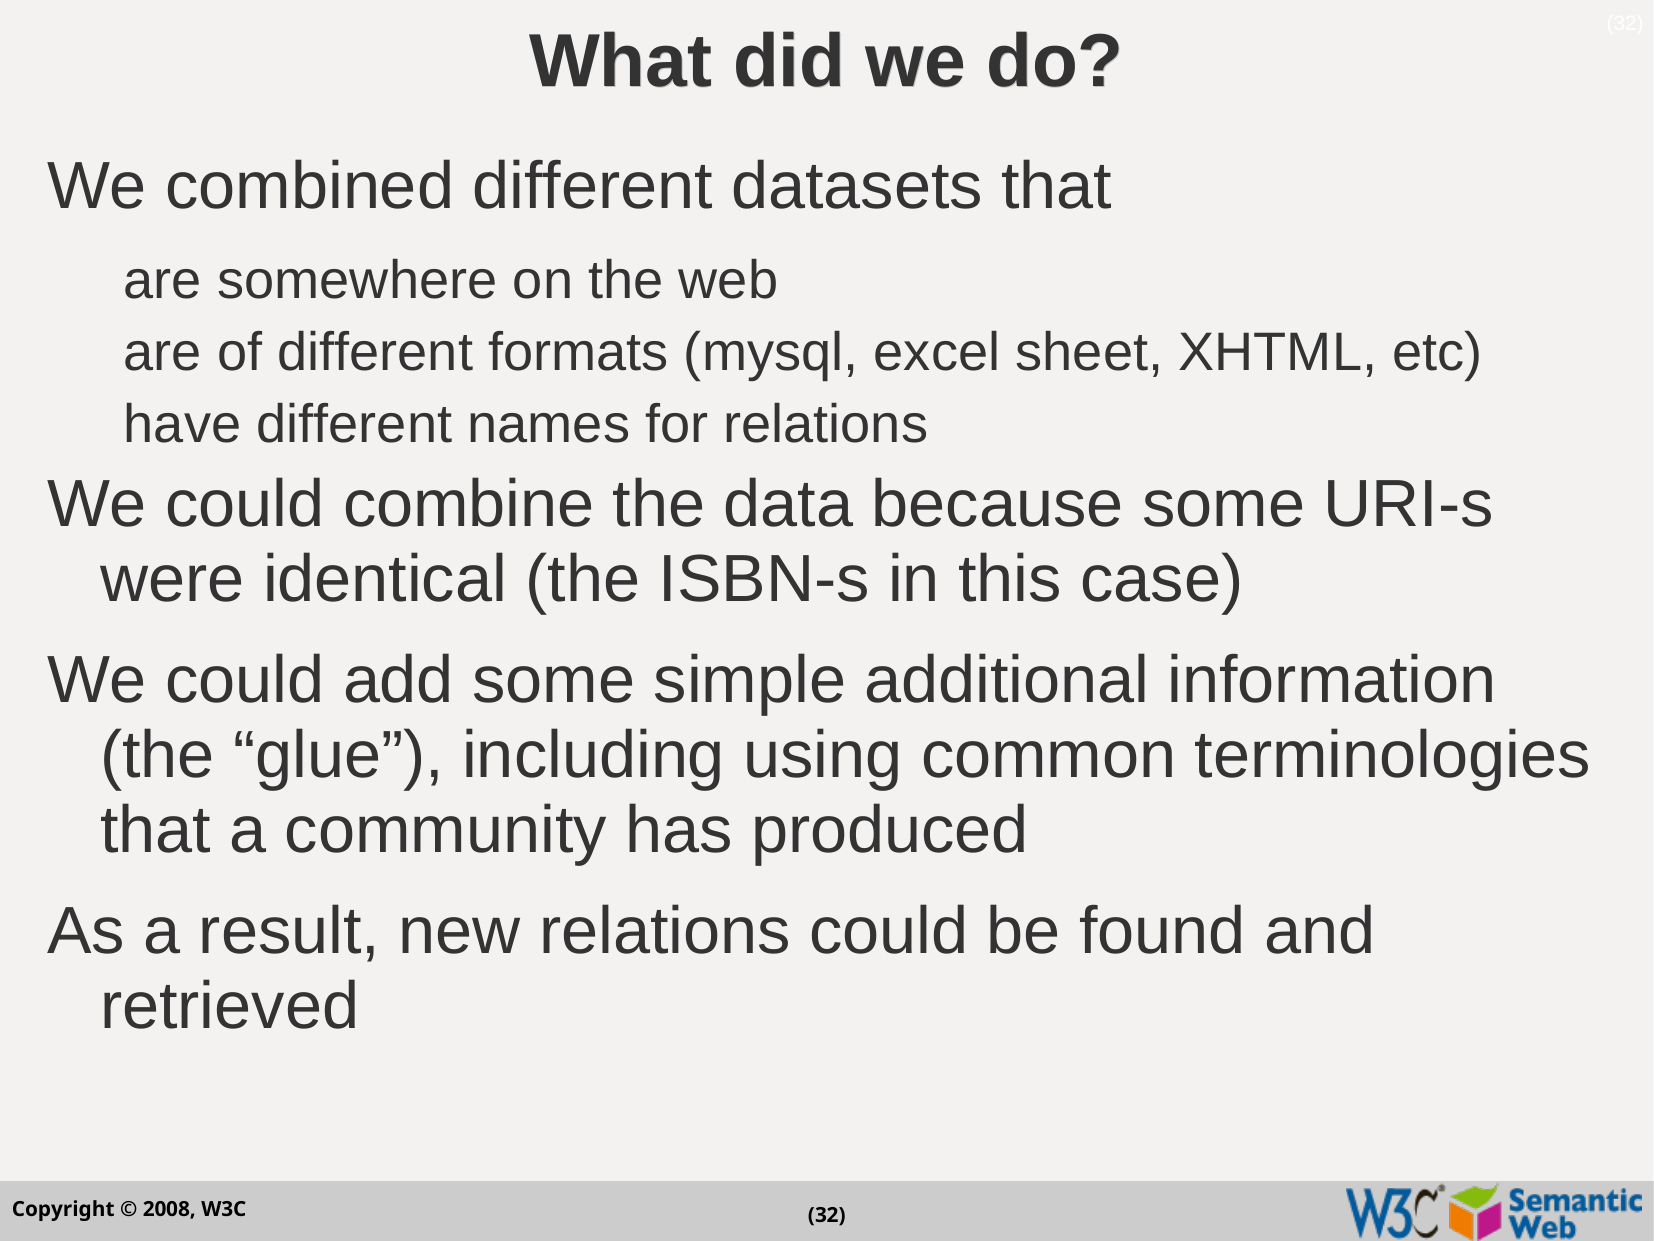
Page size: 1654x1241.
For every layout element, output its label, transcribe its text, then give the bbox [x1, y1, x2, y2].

title What did we do? [0, 0, 1654, 119]
picture [1346, 1181, 1642, 1241]
list We combined different datasets that are somewhere on the web are of different formats (mysql, excel sheet, XHTML, etc) have different names for relations We could combine the data because some URI-s were identical (the ISBN-s in this case) We could add some simple additional information (the “glue”), including using common terminologies that a community has produced As a result, new relations could be found and retrieved [29, 147, 1624, 1119]
